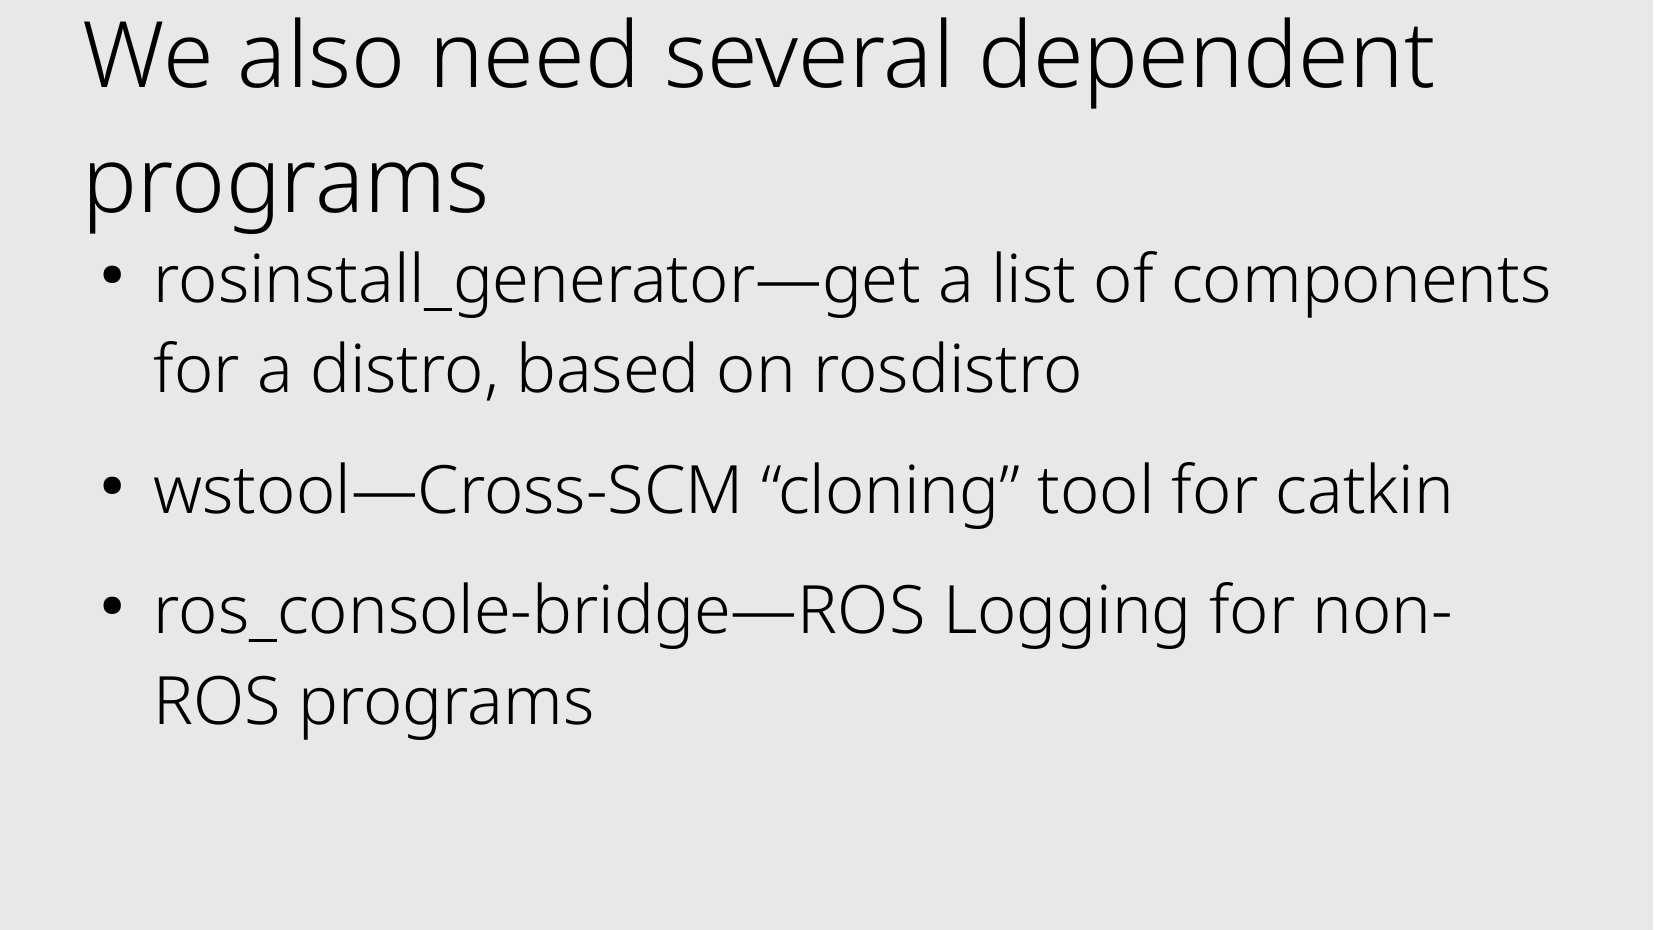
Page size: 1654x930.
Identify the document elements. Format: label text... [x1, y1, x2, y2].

title We also need several dependent programs [82, 37, 1571, 193]
list rosinstall_generator—get a list of components for a distro, based on rosdistro wstool—Cross-SCM “cloning” tool for catkin ros_console-bridge—ROS Logging for non-ROS programs [82, 217, 1571, 757]
